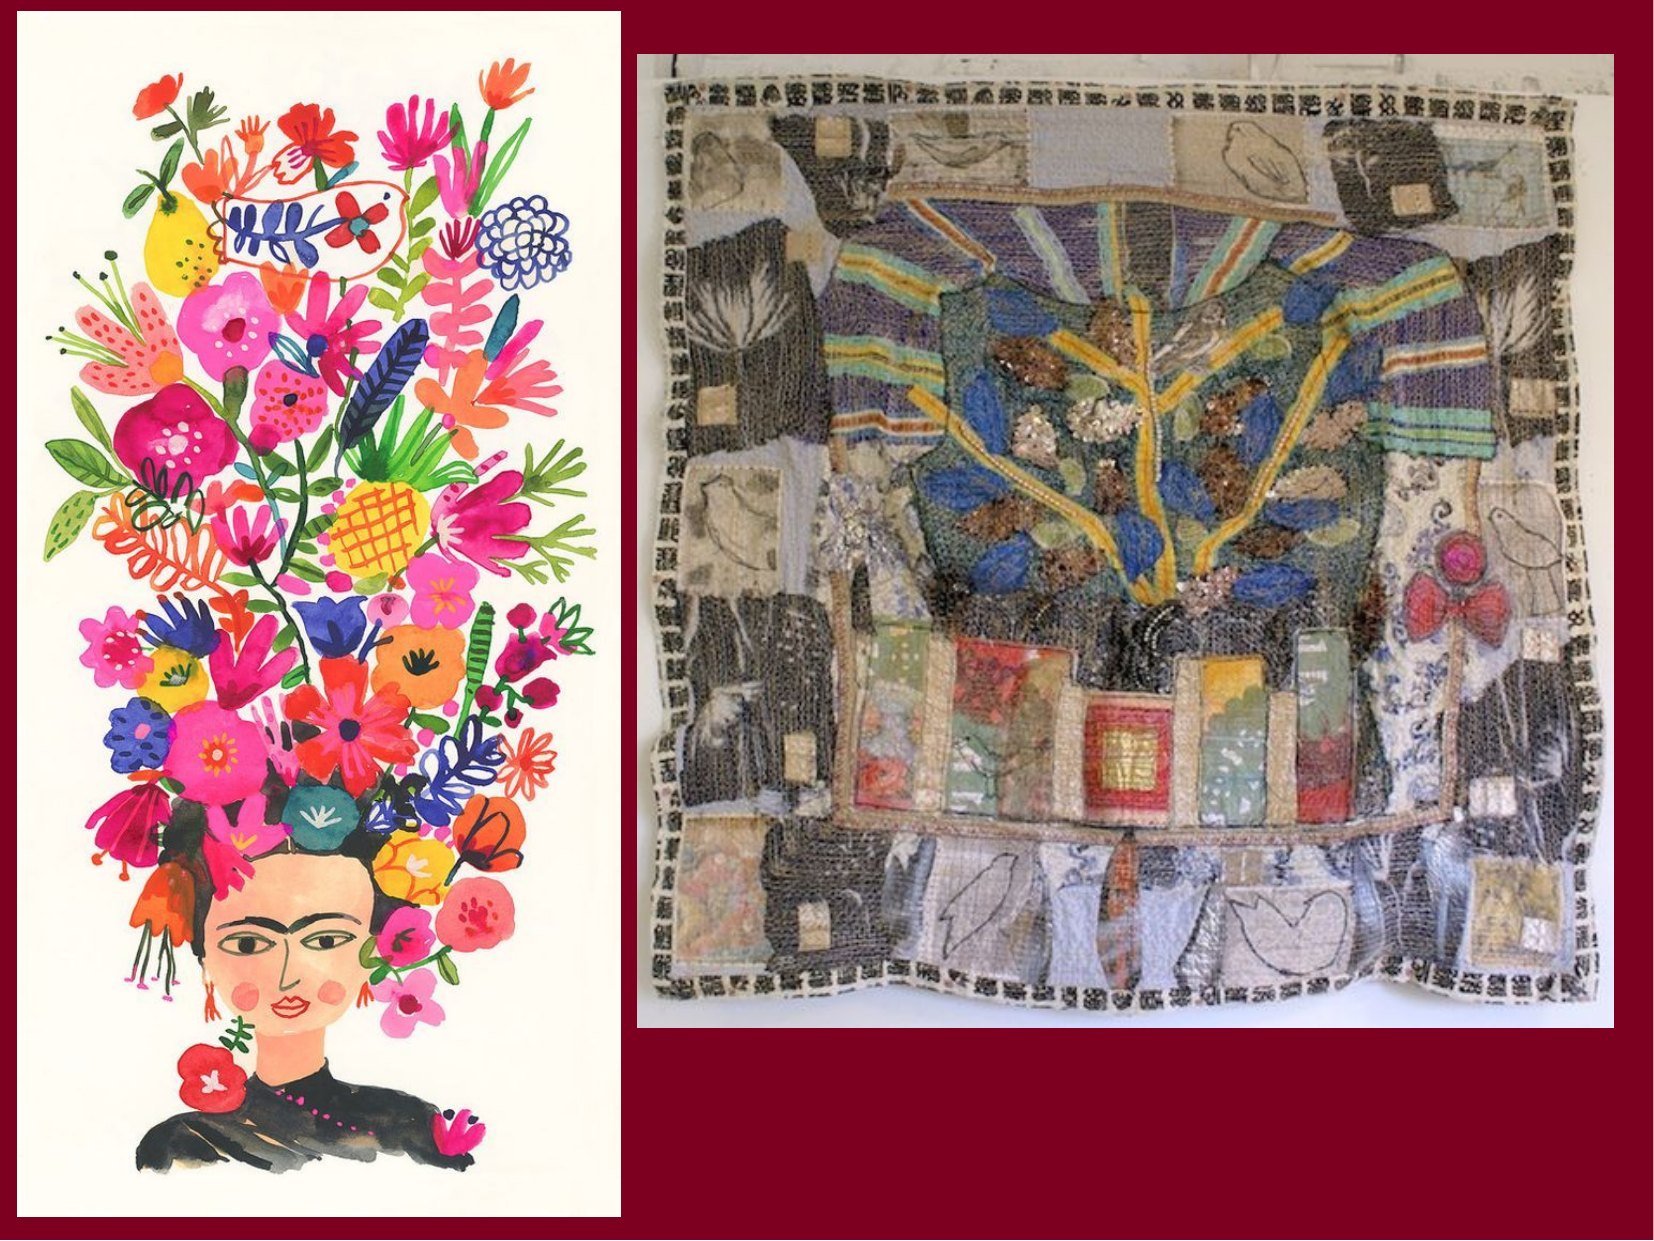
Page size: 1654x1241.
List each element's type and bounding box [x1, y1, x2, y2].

picture [17, 11, 621, 1217]
picture [637, 54, 1614, 1028]
